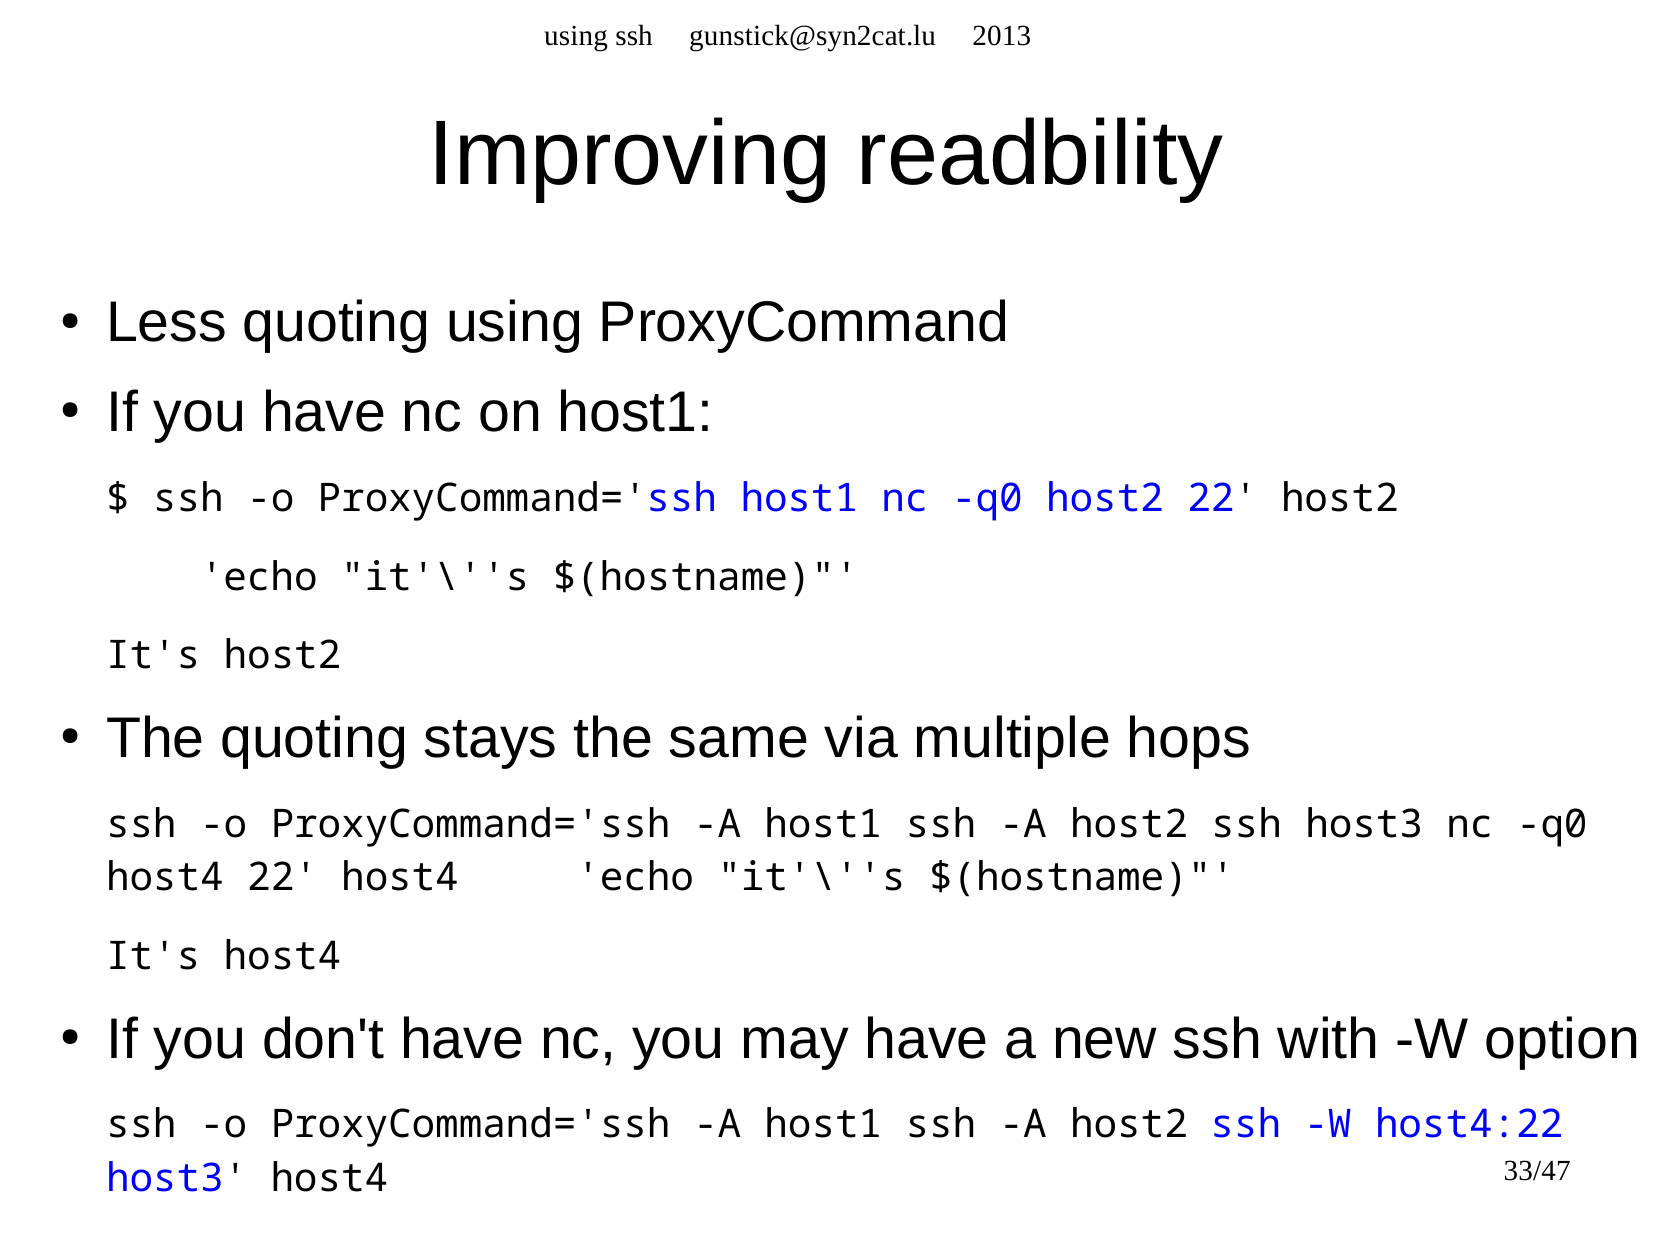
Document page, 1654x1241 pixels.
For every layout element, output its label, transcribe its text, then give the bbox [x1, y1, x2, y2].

title Improving readbility [82, 49, 1571, 257]
list Less quoting using ProxyCommand If you have nc on host1: $ ssh -o ProxyCommand='ssh host1 nc -q0 host2 22' host2 'echo "it'\''s $(hostname)"' It's host2 The quoting stays the same via multiple hops ssh -o ProxyCommand='ssh -A host1 ssh -A host2 ssh host3 nc -q0 host4 22' host4 'echo "it'\''s $(hostname)"' It's host4 If you don't have nc, you may have a new ssh with -W option ssh -o ProxyCommand='ssh -A host1 ssh -A host2 ssh -W host4:22 host3' host4 [45, 290, 1654, 1216]
